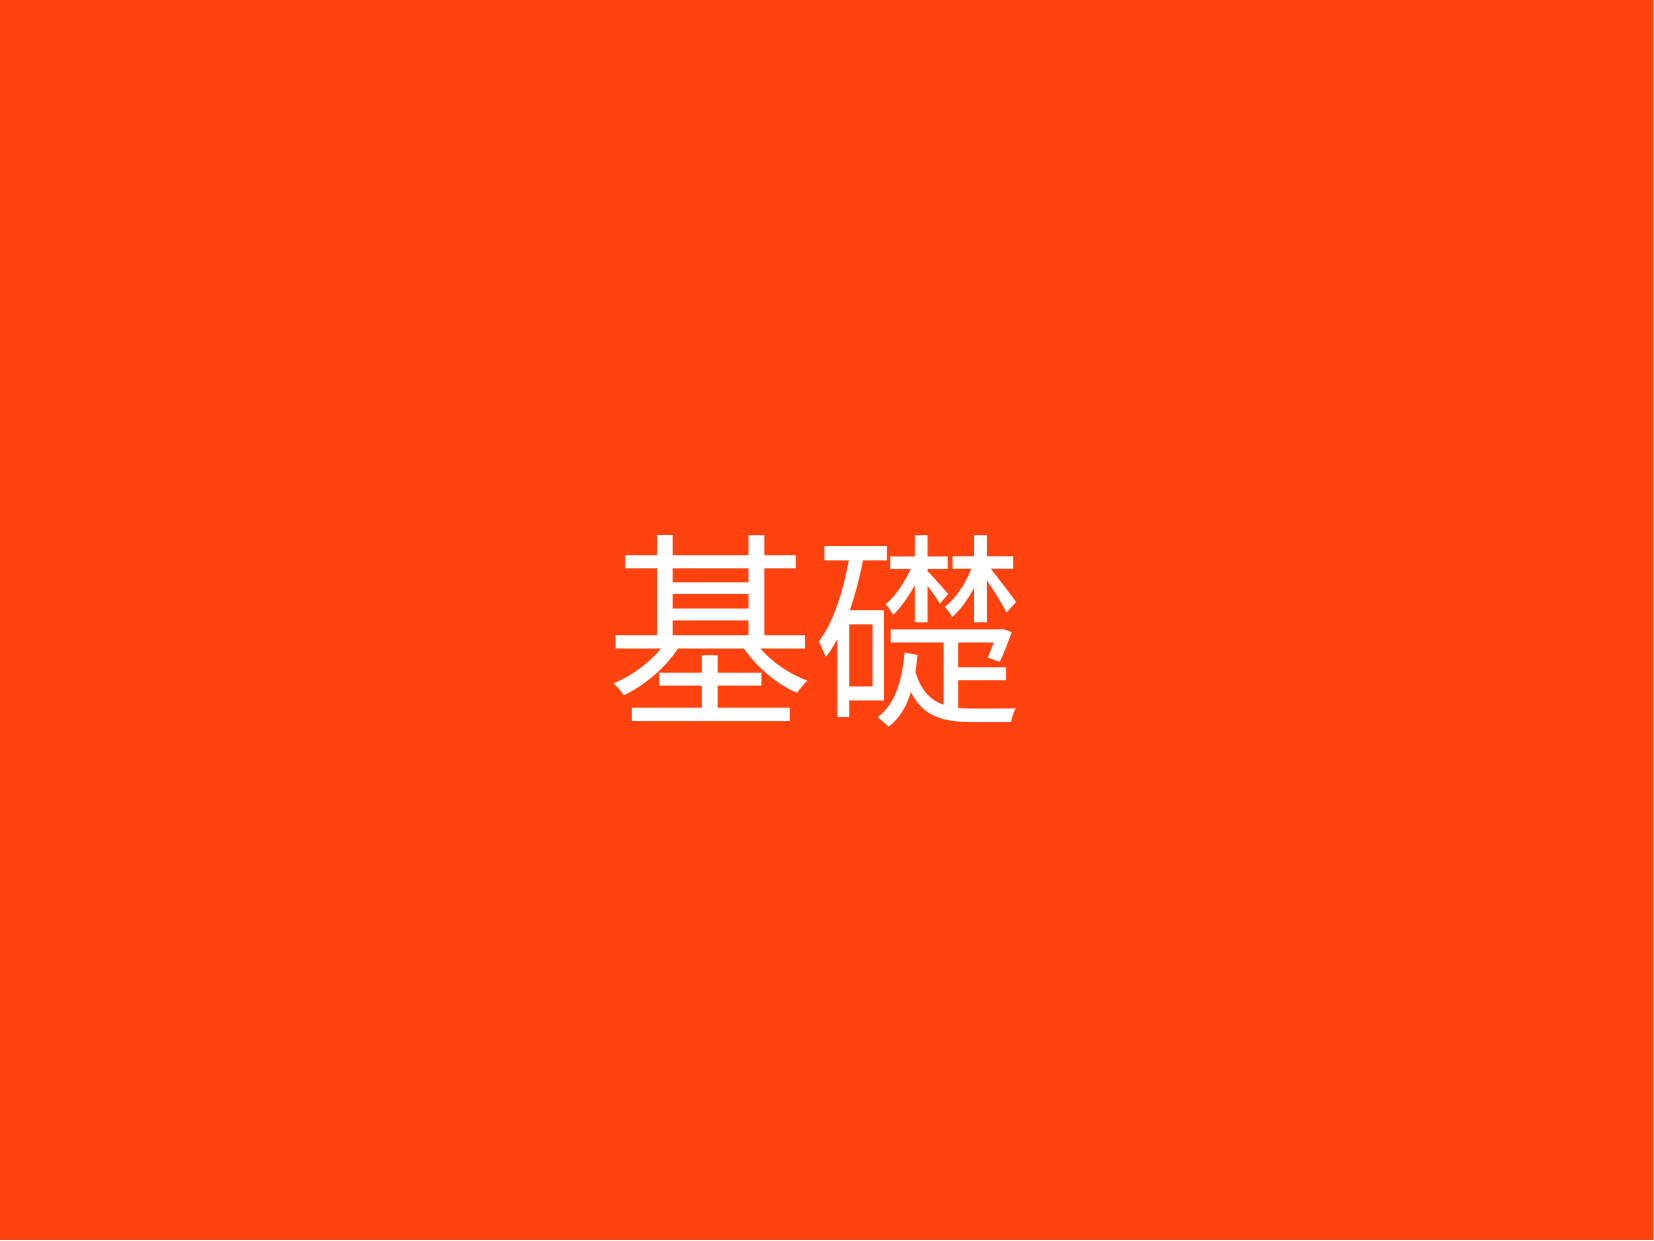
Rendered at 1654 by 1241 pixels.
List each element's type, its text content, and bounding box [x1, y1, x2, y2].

title 基礎 [70, 483, 1560, 757]
